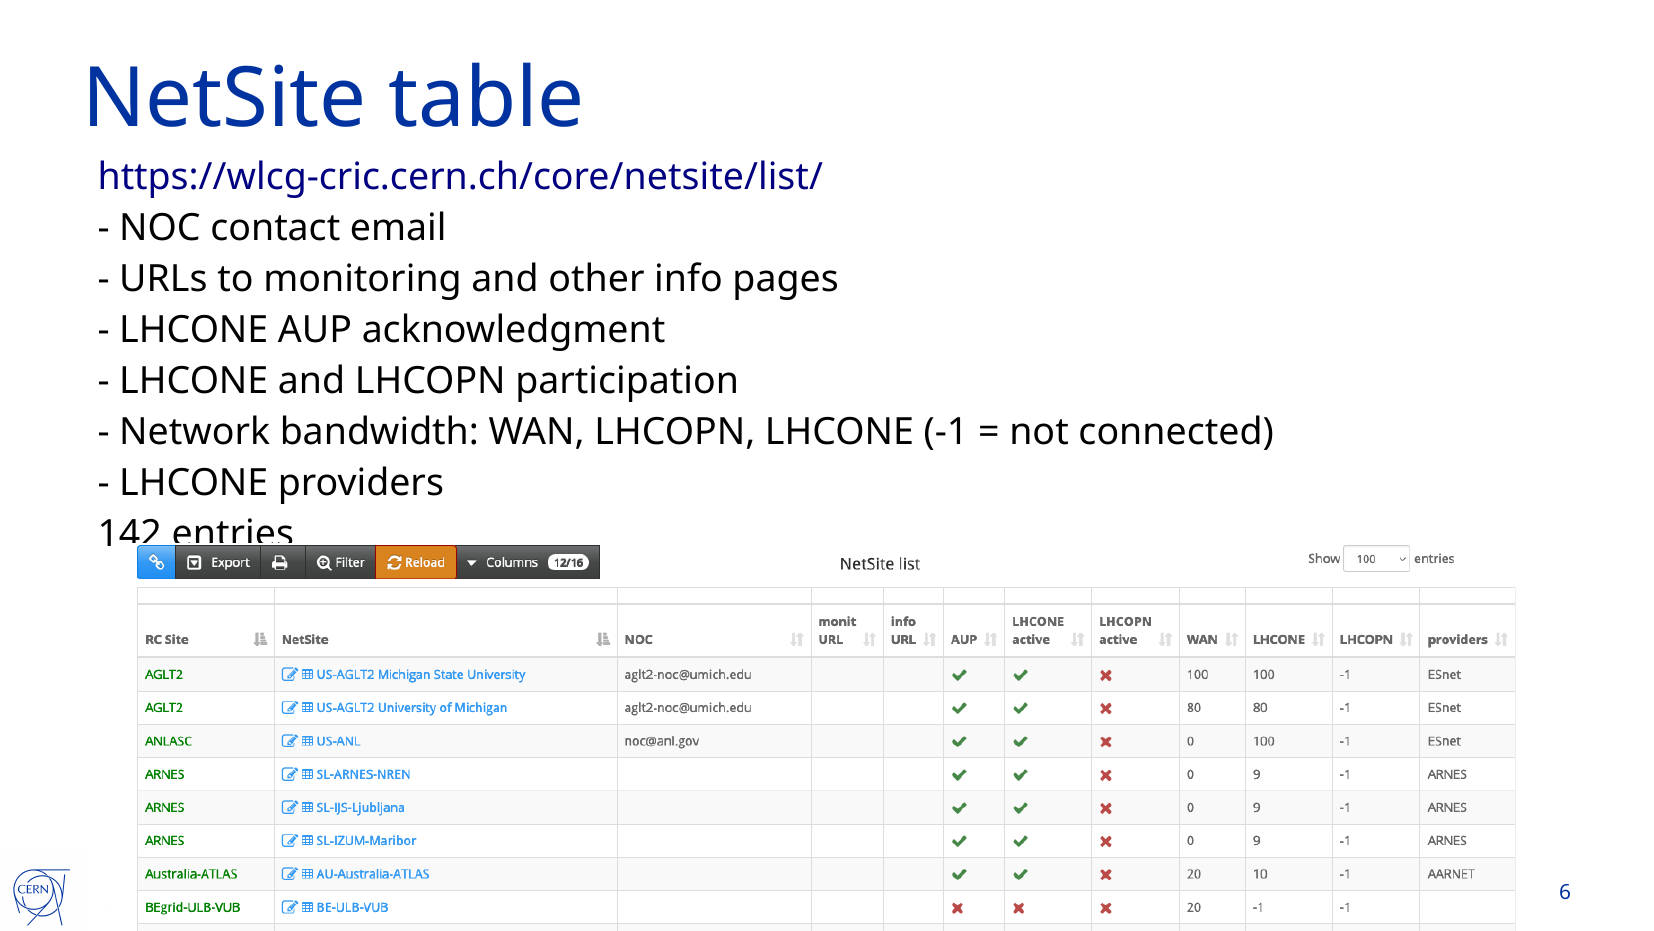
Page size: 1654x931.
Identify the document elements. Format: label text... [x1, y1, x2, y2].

text_box https://wlcg-cric.cern.ch/core/netsite/list/ - NOC contact email - URLs to monitoring and other info pages - LHCONE AUP acknowledgment - LHCONE and LHCOPN participation - Network bandwidth: WAN, LHCOPN, LHCONE (-1 = not connected) - LHCONE providers 142 entries [82, 141, 1607, 586]
title NetSite table [82, 37, 1571, 141]
picture [0, 543, 1524, 931]
